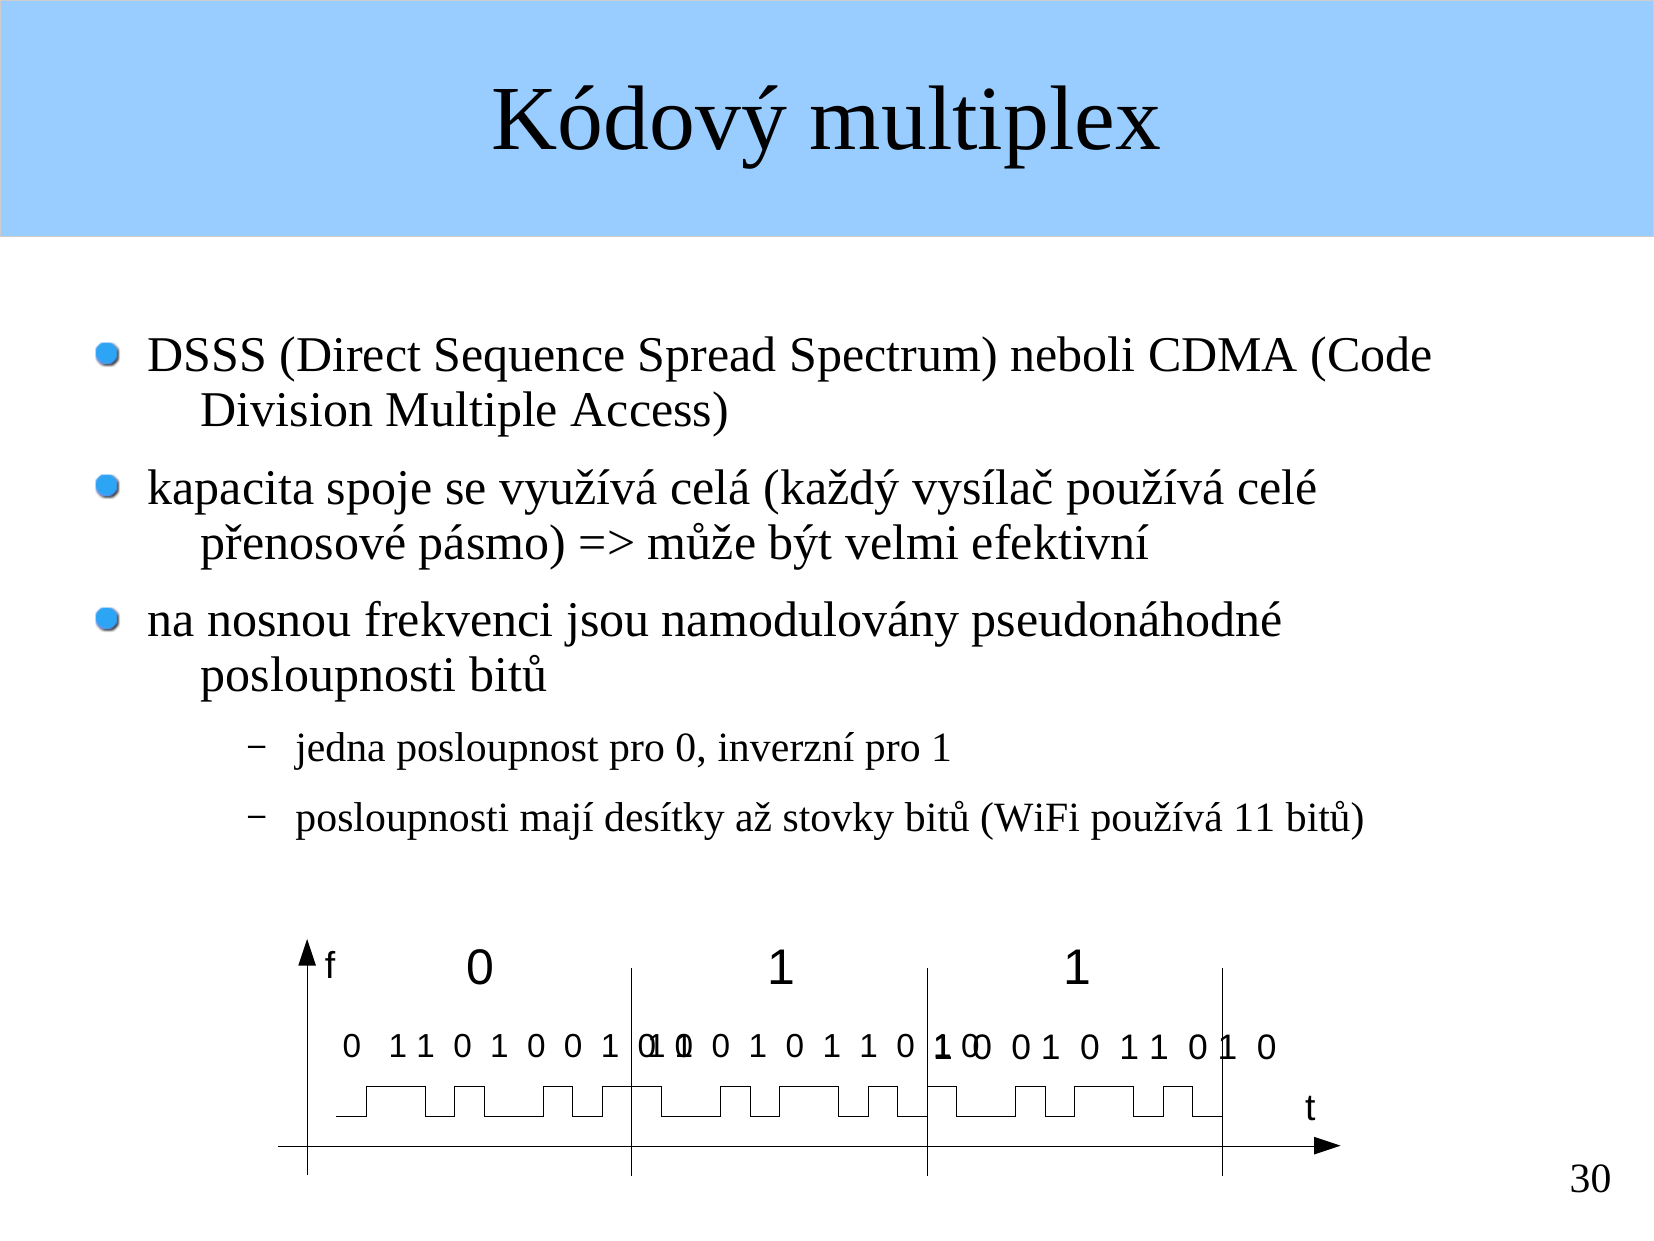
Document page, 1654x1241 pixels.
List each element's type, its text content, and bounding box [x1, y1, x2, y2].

text_box 0 [466, 939, 490, 1002]
text_box t [1305, 1086, 1316, 1134]
text_box 1 0 0 1 0 1 1 0 1 0 [637, 1027, 918, 1070]
text_box f [324, 944, 355, 992]
text_box 1 [767, 939, 791, 1002]
text_box 1 [1063, 939, 1086, 1002]
text_box 0 1 1 0 1 0 0 1 0 1 [342, 1027, 631, 1070]
list DSSS (Direct Sequence Spread Spectrum) neboli CDMA (Code Division Multiple Access) kapacita spoje se využívá celá (každý vysílač používá celé přenosové pásmo) => může být velmi efektivní na nosnou frekvenci jsou namodulovány pseudonáhodné posloupnosti bitů jedna posloupnost pro 0, inverzní pro 1 posloupnosti mají desítky až stovky bitů (WiFi používá 11 bitů) [59, 327, 1534, 1222]
title Kódový multiplex [0, 0, 1654, 237]
text_box 1 0 0 1 0 1 1 0 1 0 [933, 1027, 1216, 1073]
